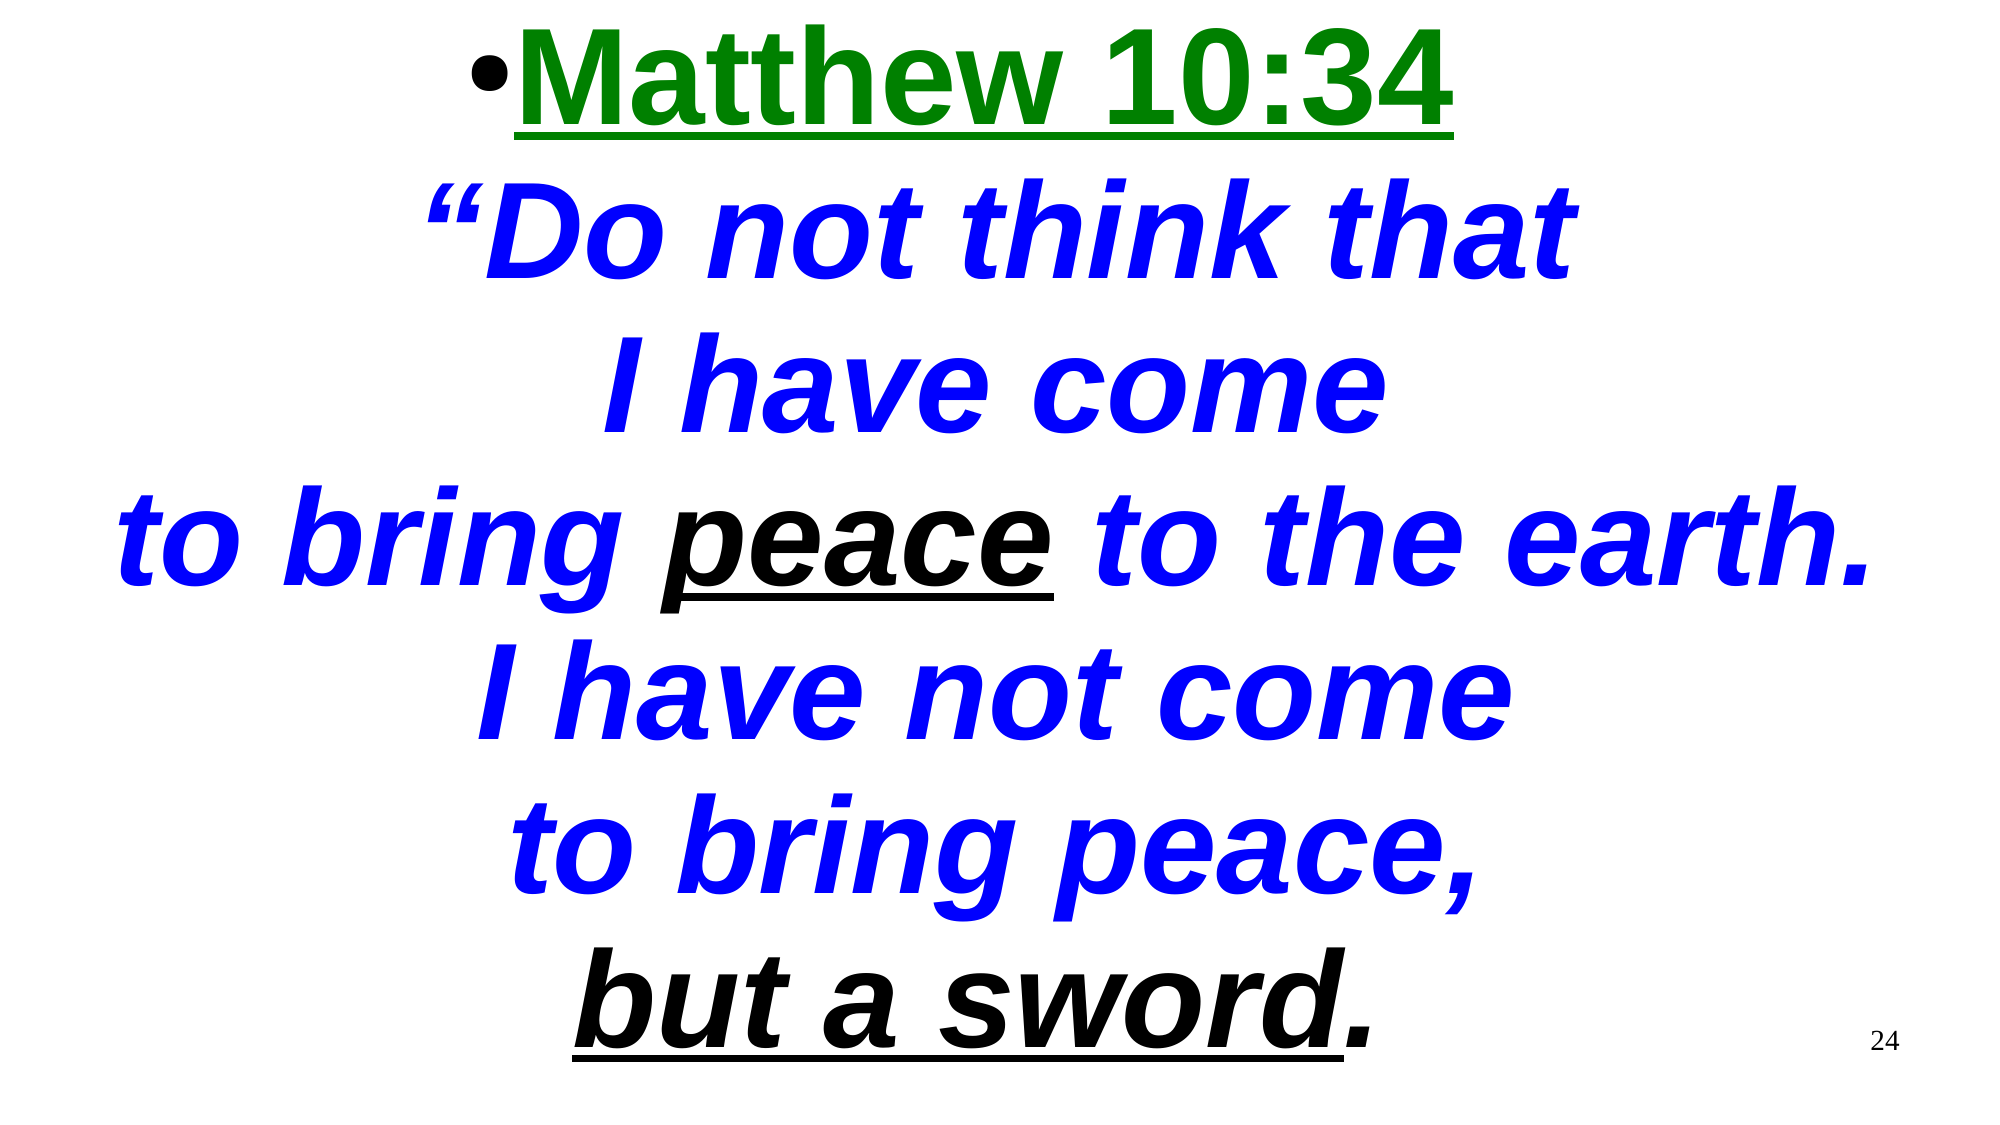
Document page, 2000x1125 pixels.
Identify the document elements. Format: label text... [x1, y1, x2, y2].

list Matthew 10:34 “Do not think that I have come to bring peace to the earth. I have not come to bring peace, but a sword. [0, 0, 1996, 1123]
